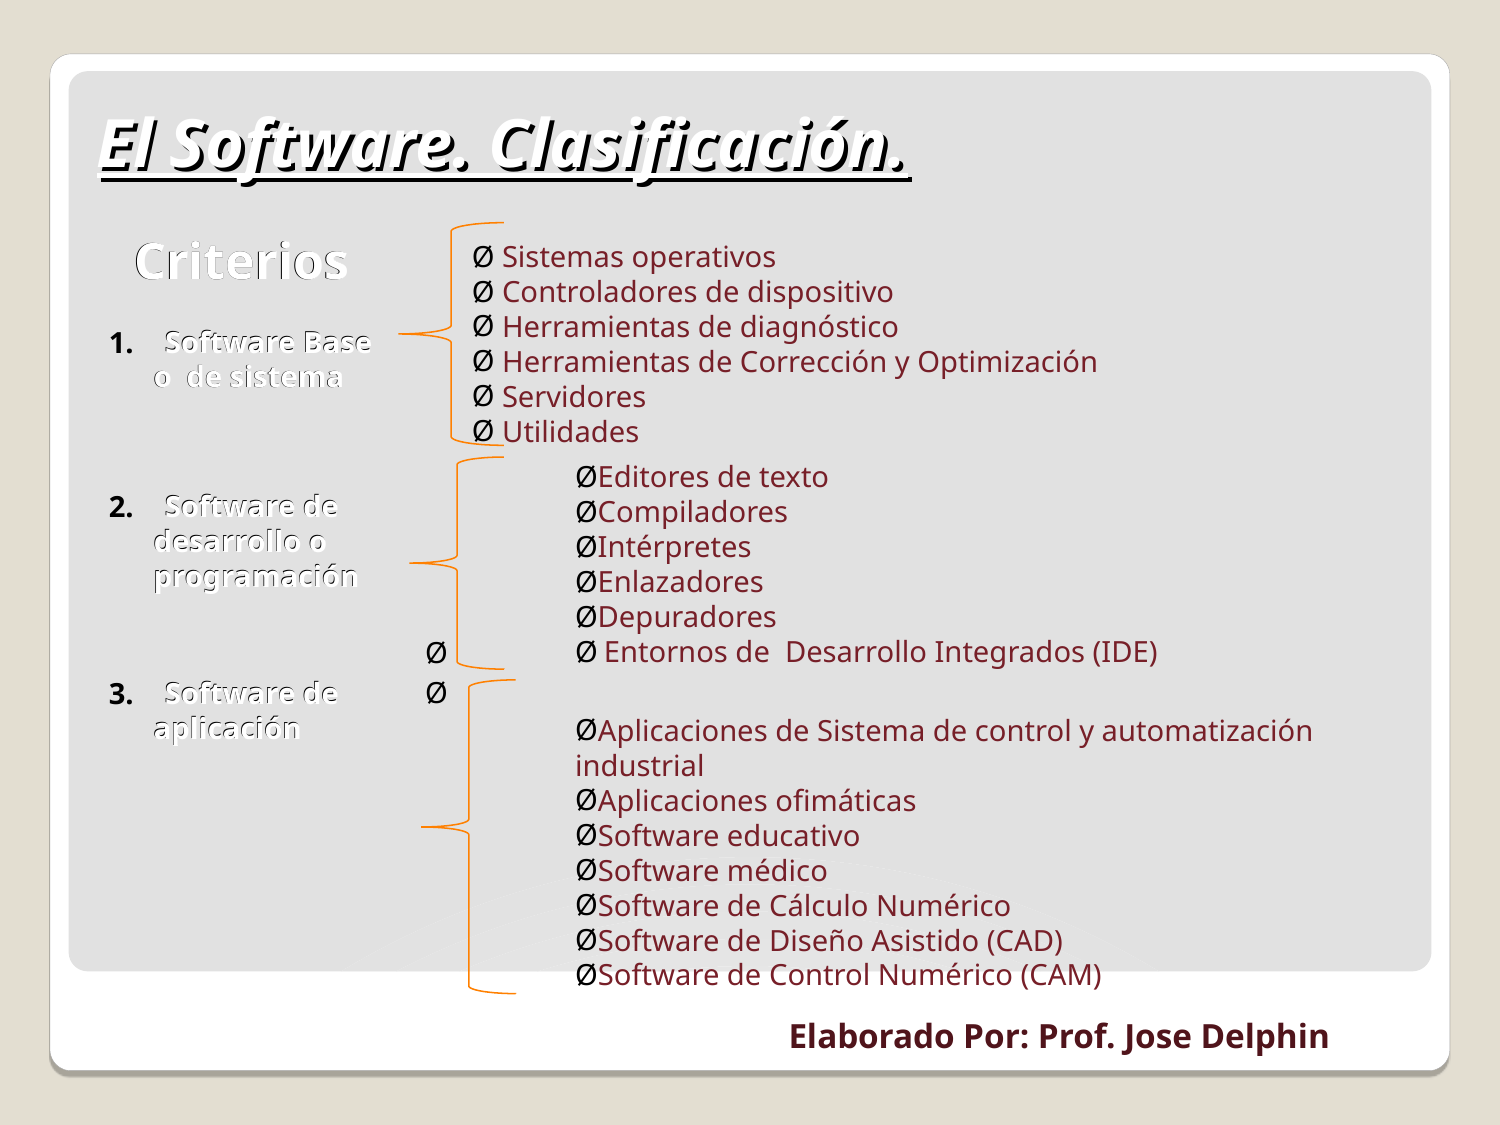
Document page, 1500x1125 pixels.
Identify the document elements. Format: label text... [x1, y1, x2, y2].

text_box Software Base o de sistema [94, 316, 450, 401]
text_box El Software. Clasificación. [82, 94, 923, 189]
text_box Aplicaciones de Sistema de control y automatización industrial Aplicaciones ofimáticas Software educativo Software médico Software de Cálculo Numérico Software de Diseño Asistido (CAD) Software de Control Numérico (CAM) [410, 625, 1418, 999]
text_box Elaborado Por: Prof. Jose Delphin [773, 1002, 1430, 1063]
text_box Criterios [119, 223, 364, 298]
text_box Software de aplicación [94, 668, 410, 753]
text_box Sistemas operativos Controladores de dispositivo Herramientas de diagnóstico Herramientas de Corrección y Optimización Servidores Utilidades [457, 196, 1440, 456]
text_box Software de desarrollo o programación [94, 480, 410, 600]
text_box Editores de texto Compiladores Intérpretes Enlazadores Depuradores Entornos de Desarrollo Integrados (IDE) [410, 451, 1179, 676]
text_box Software Base o de sistema [430, 316, 457, 401]
